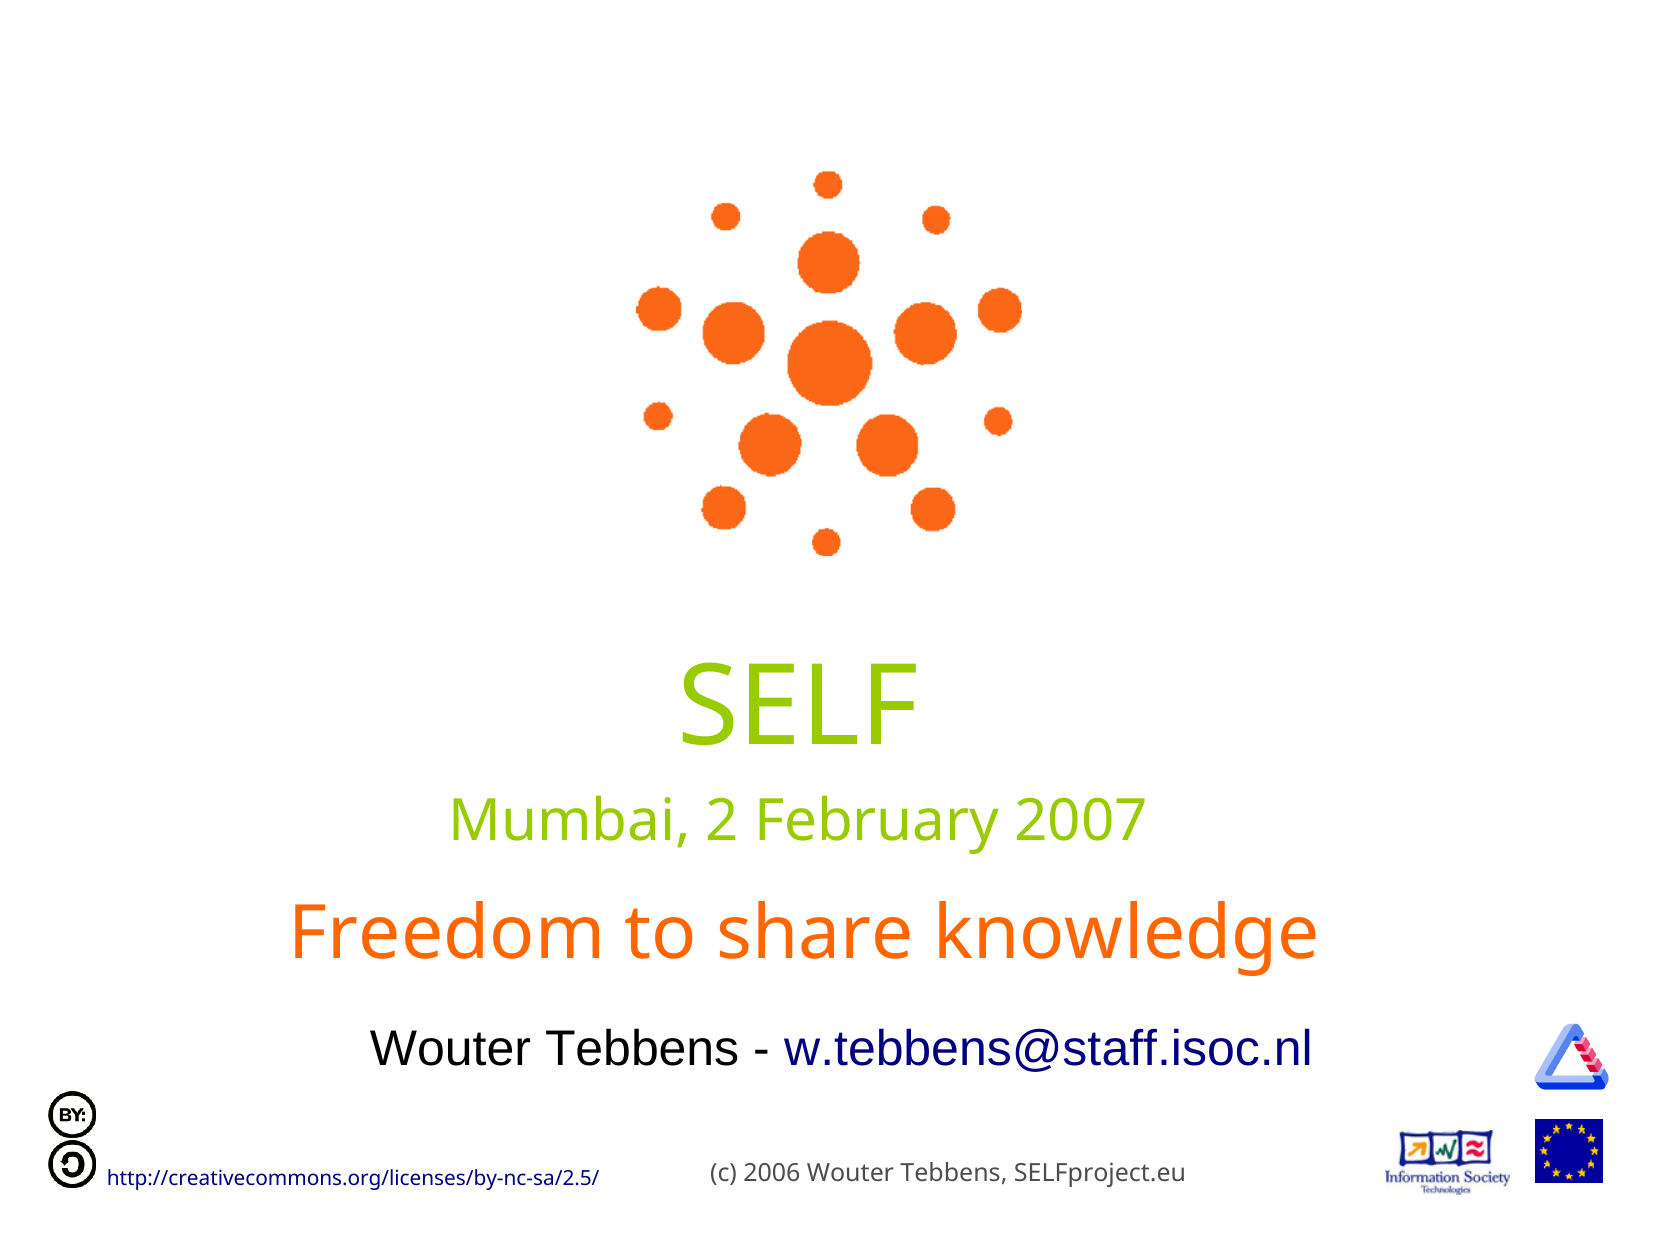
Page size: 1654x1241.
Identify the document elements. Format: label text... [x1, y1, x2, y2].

picture [636, 169, 1022, 556]
picture [48, 1091, 96, 1138]
text_box Freedom to share knowledge [288, 878, 1363, 967]
picture [1385, 1130, 1510, 1195]
picture [1535, 1119, 1603, 1183]
picture [1534, 1023, 1609, 1091]
text_box Wouter Tebbens - w.tebbens@staff.isoc.nl [267, 1020, 1398, 1104]
text_box SELF Mumbai, 2 February 2007 [448, 624, 1202, 824]
picture [48, 1140, 96, 1188]
